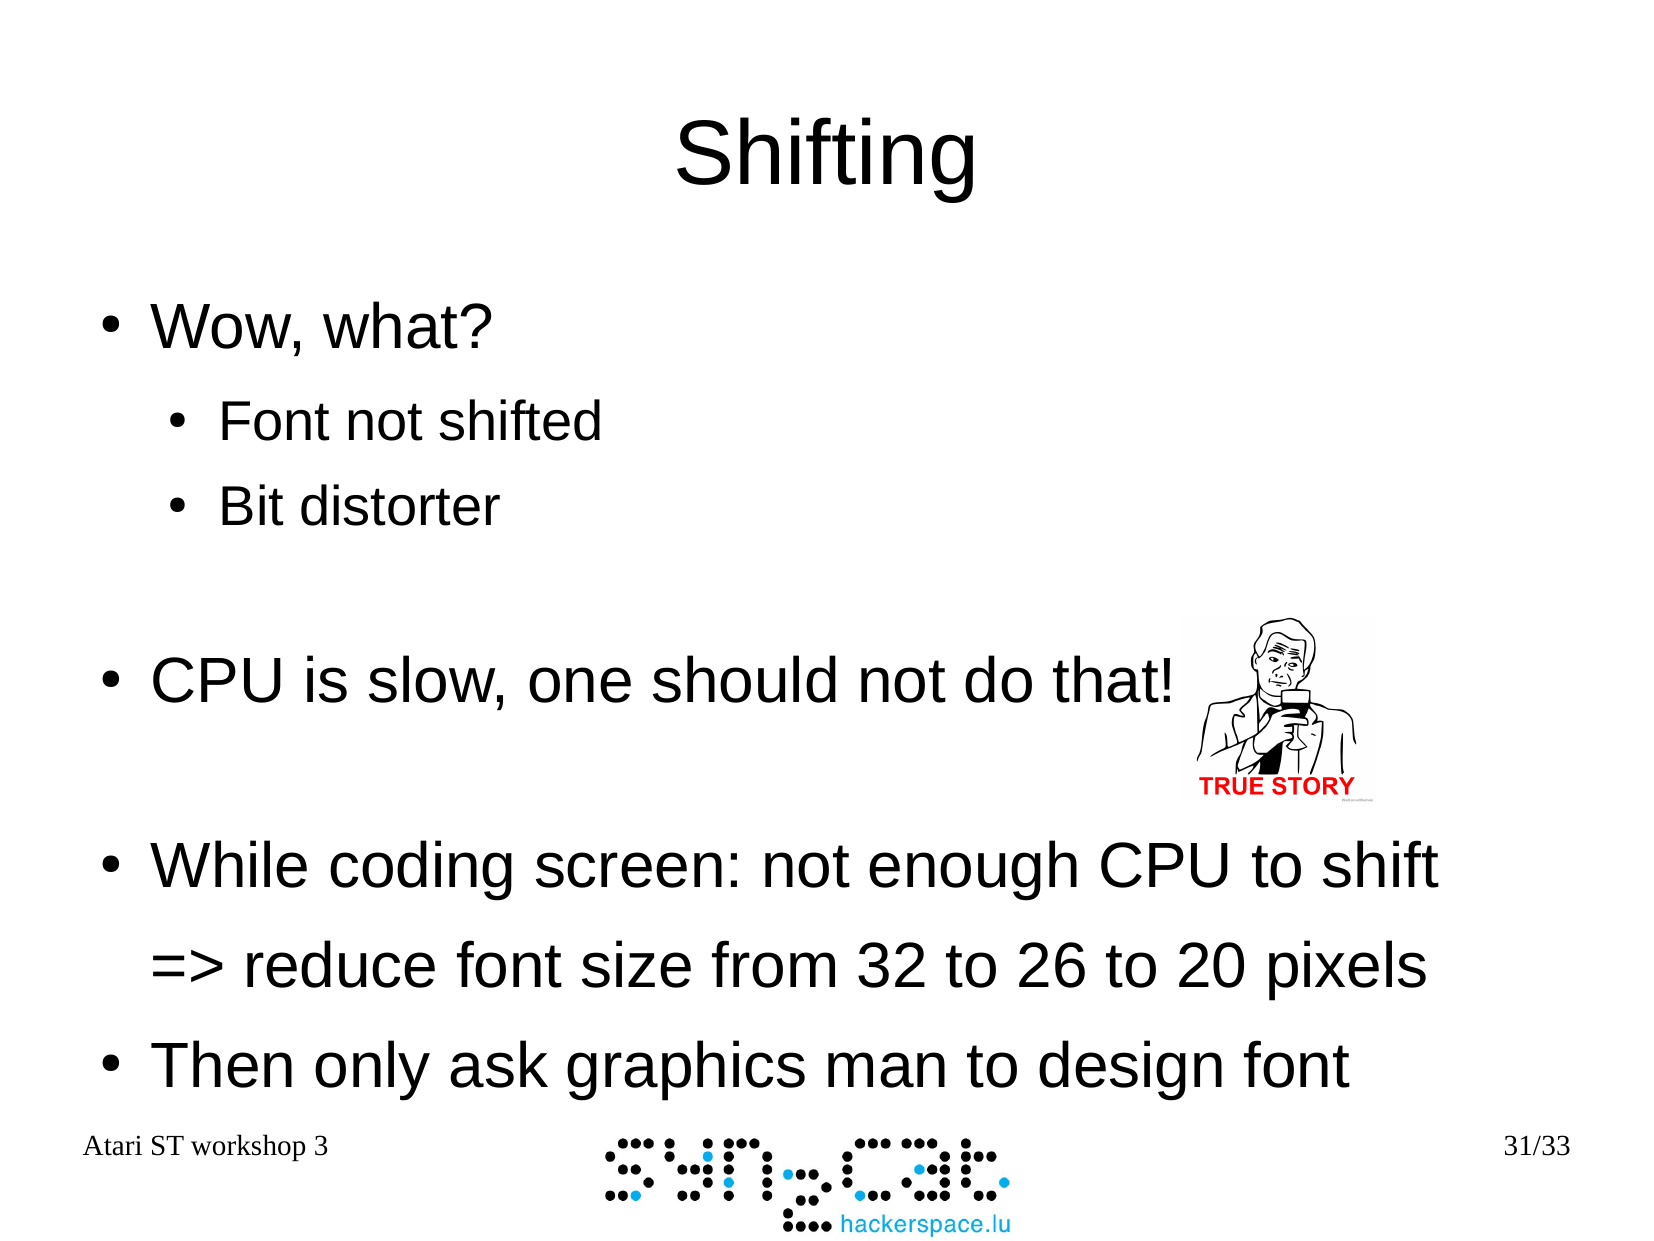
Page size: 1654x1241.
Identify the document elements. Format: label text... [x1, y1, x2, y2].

picture [600, 1124, 1025, 1241]
list Wow, what? Font not shifted Bit distorter CPU is slow, one should not do that! While coding screen: not enough CPU to shift => reduce font size from 32 to 26 to 20 pixels Then only ask graphics man to design font [82, 290, 1571, 1109]
picture [1180, 615, 1376, 802]
title Shifting [82, 49, 1571, 257]
